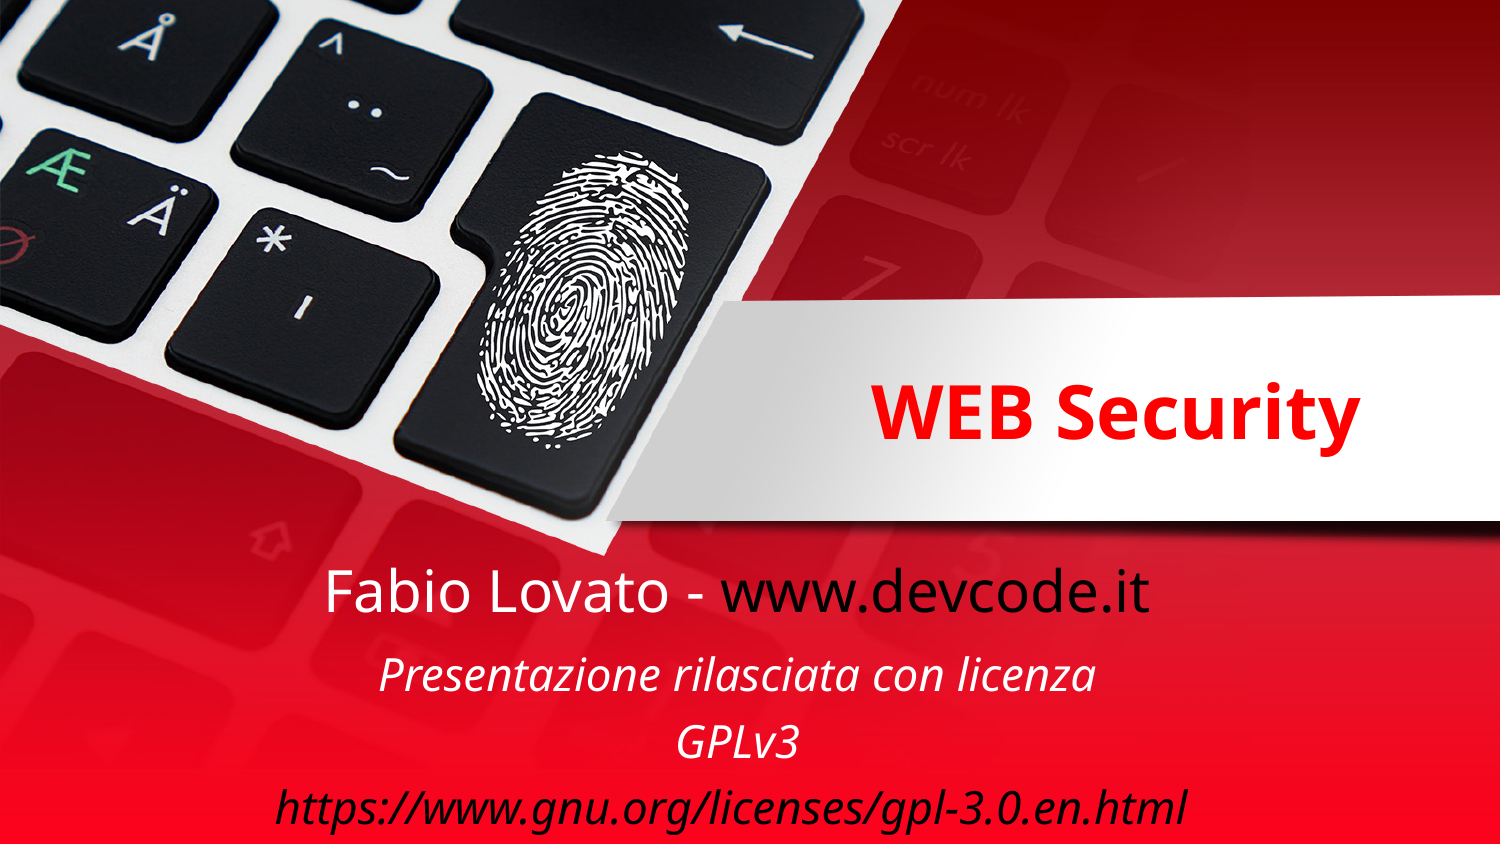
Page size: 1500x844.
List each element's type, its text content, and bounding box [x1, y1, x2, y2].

picture [0, 0, 1500, 844]
subtitle Fabio Lovato - www.devcode.it Presentazione rilasciata con licenza GPLv3 https://www.gnu.org/licenses/gpl-3.0.en.html [98, 547, 1377, 723]
title WEB Security [98, 296, 1377, 523]
